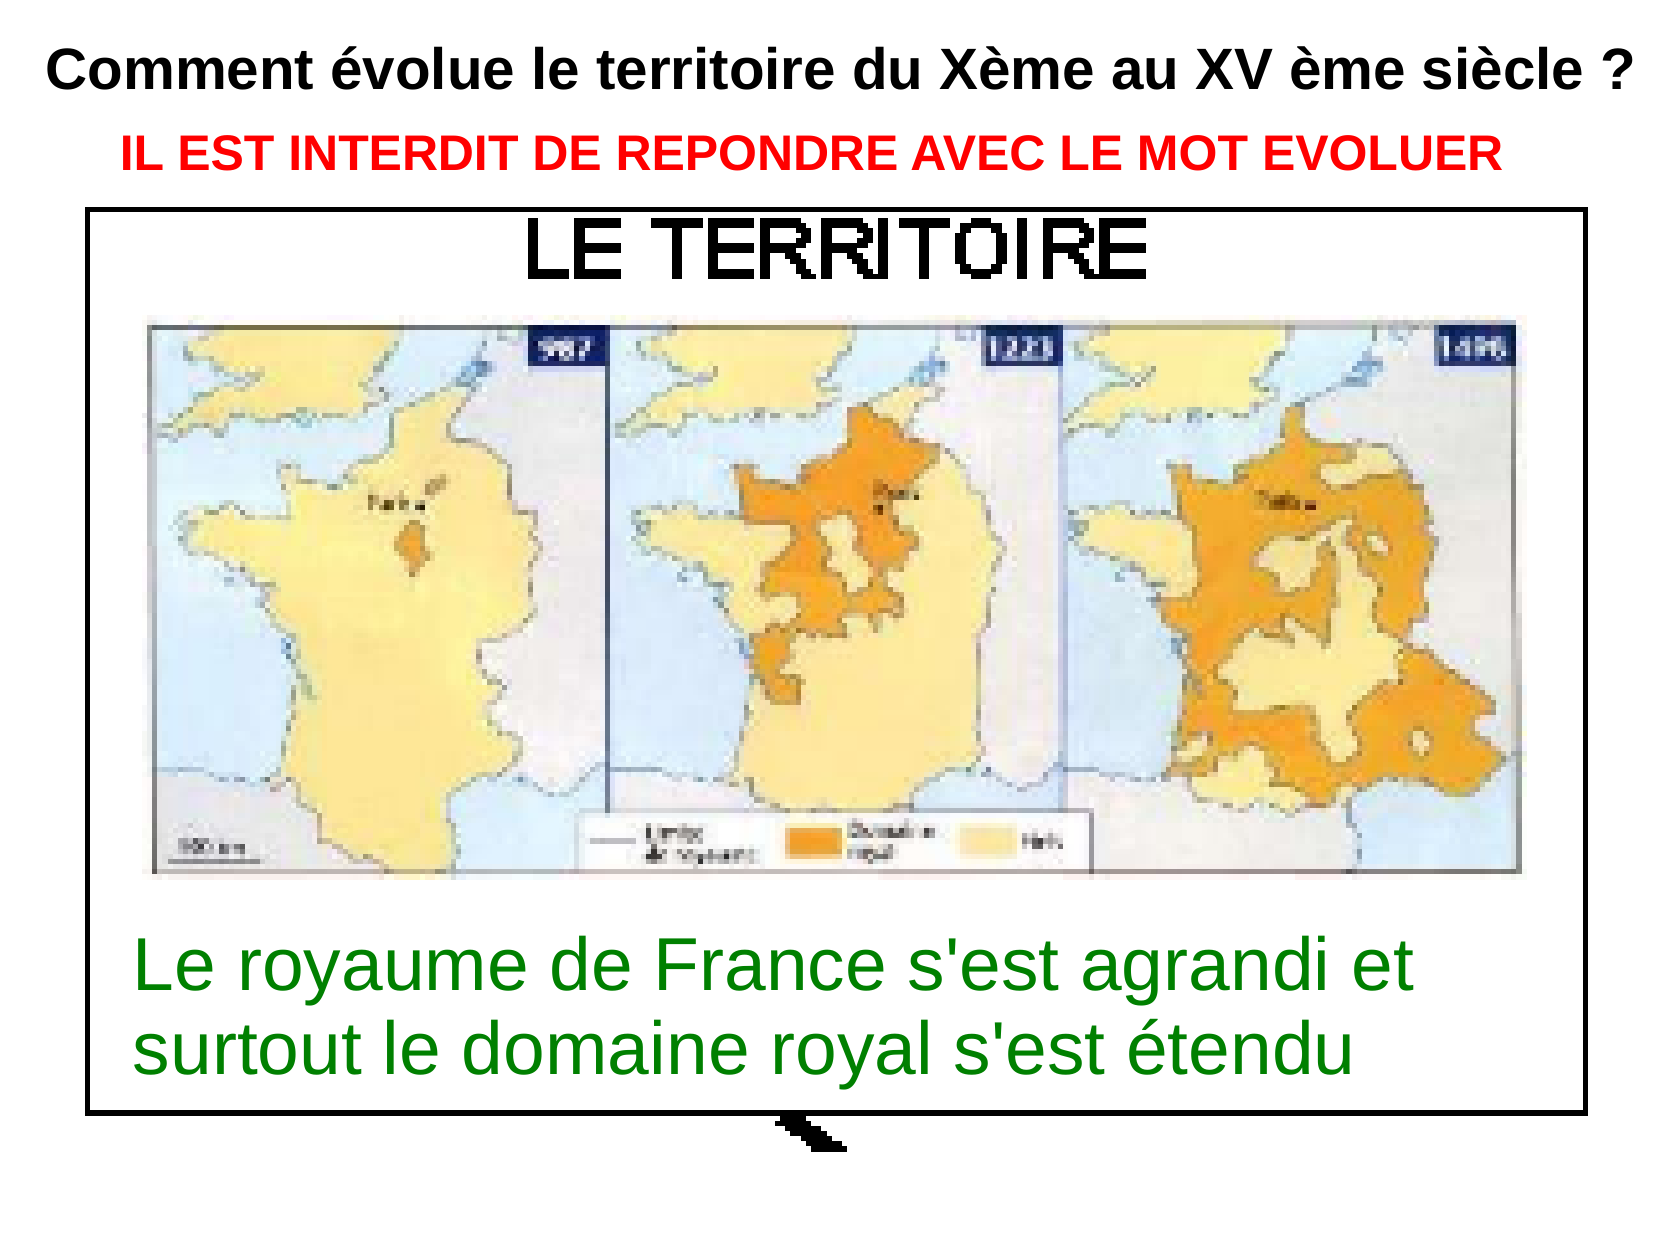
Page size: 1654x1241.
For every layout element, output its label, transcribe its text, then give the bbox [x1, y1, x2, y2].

text_box Comment évolue le territoire du Xème au XV ème siècle ? [0, 29, 1654, 111]
text_box Le royaume de France s'est agrandi et surtout le domaine royal s'est étendu [118, 915, 1565, 1099]
picture [29, 177, 1625, 1152]
text_box IL EST INTERDIT DE REPONDRE AVEC LE MOT EVOLUER [59, 118, 1565, 190]
